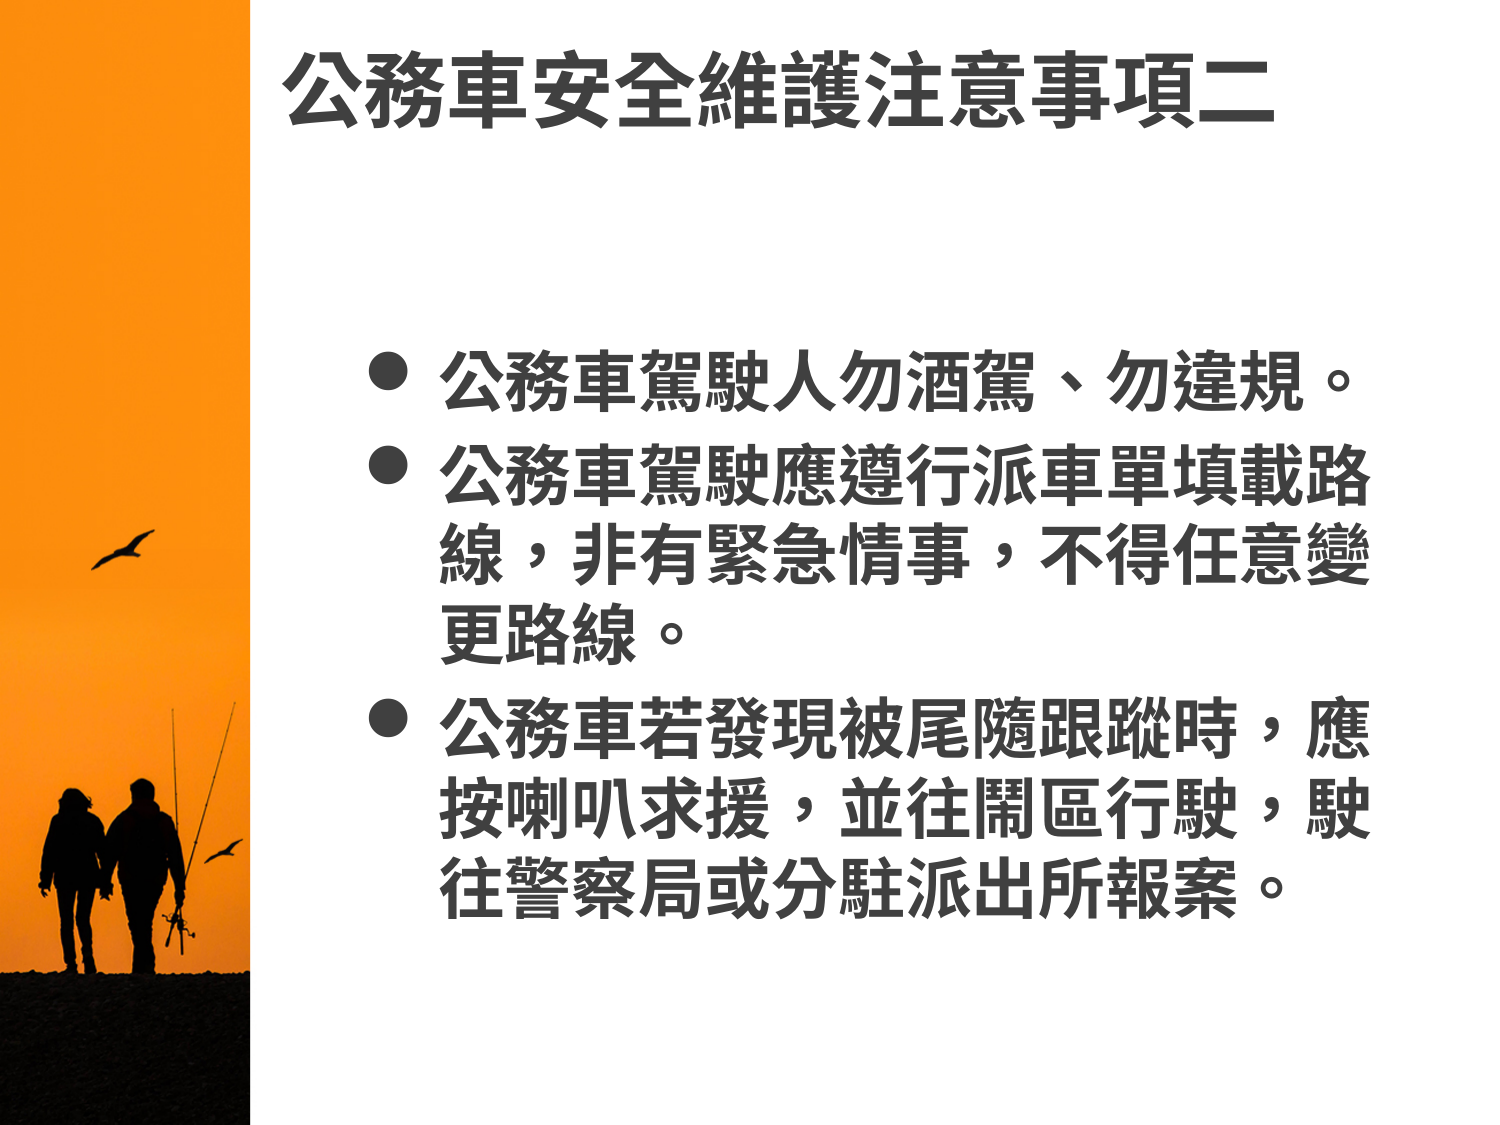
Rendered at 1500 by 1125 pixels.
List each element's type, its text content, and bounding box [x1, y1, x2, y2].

text_box 公務車駕駛人勿酒駕、勿違規。 公務車駕駛應遵行派車單填載路線，非有緊急情事，不得任意變更路線。 公務車若發現被尾隨跟蹤時，應按喇叭求援，並往鬧區行駛，駛往警察局或分駐派出所報案。 [348, 208, 1425, 1059]
text_box 公務車安全維護注意事項二 [265, 0, 1500, 176]
picture [0, 0, 1500, 1125]
